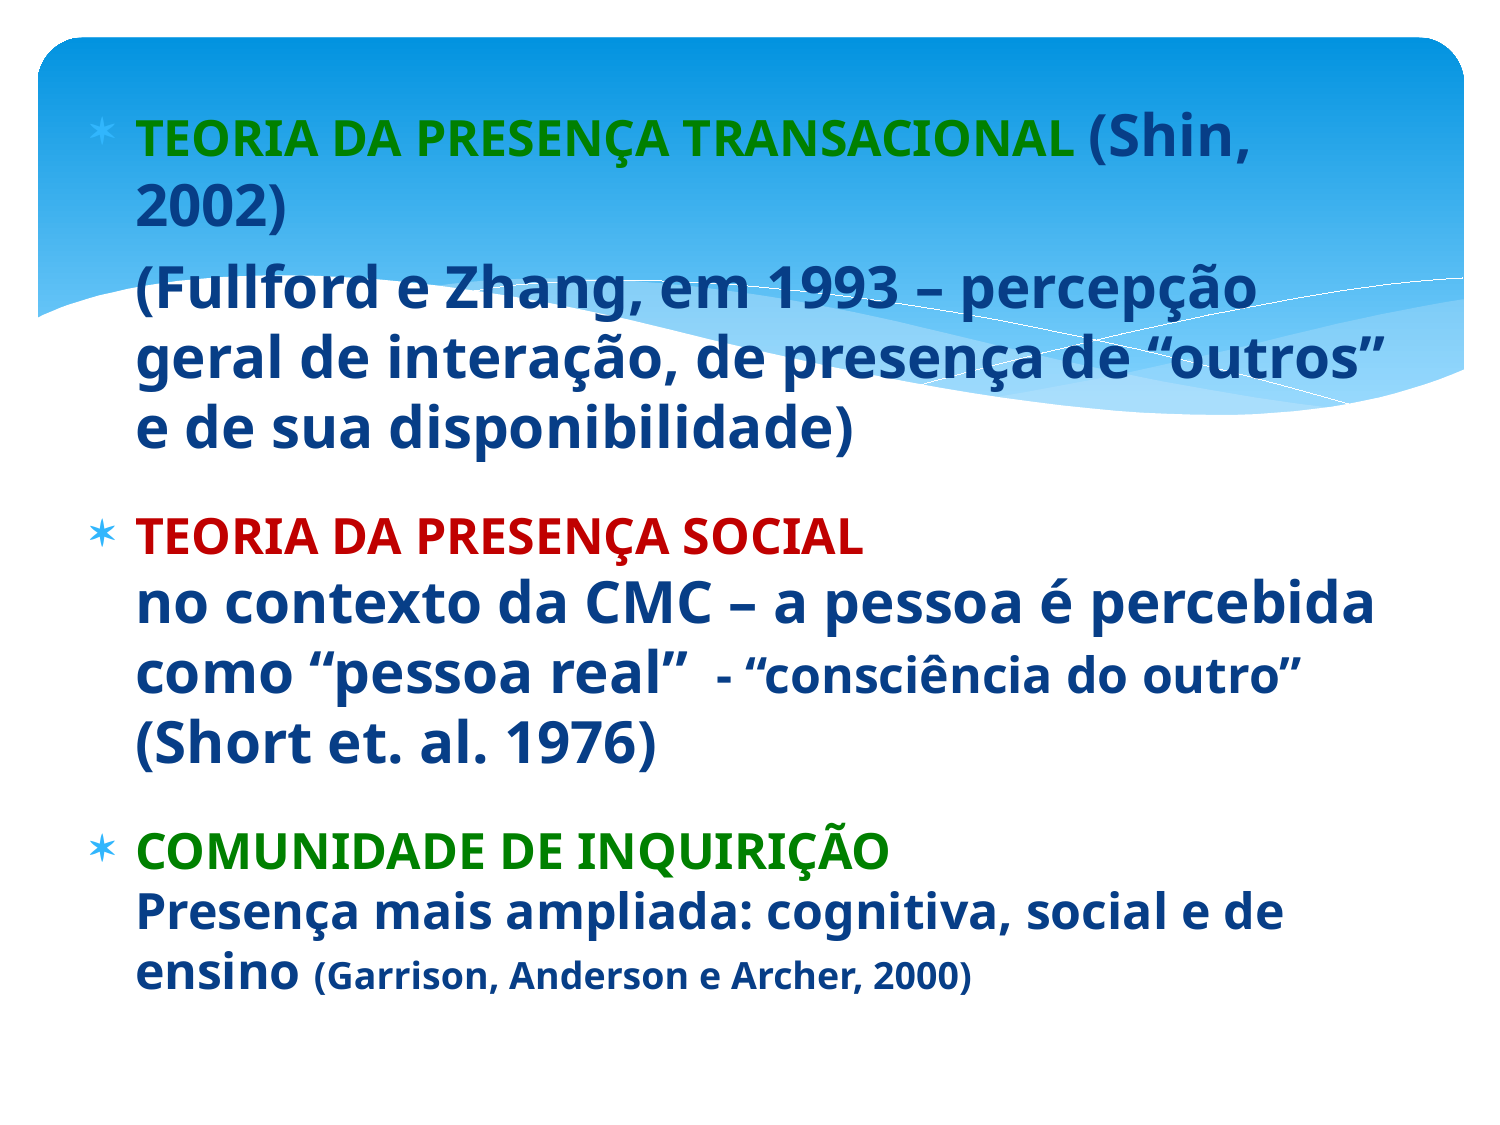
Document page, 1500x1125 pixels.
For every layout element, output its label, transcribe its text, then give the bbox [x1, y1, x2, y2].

list TEORIA DA PRESENÇA TRANSACIONAL (Shin, 2002) (Fullford e Zhang, em 1993 – percepção geral de interação, de presença de “outros” e de sua disponibilidade) TEORIA DA PRESENÇA SOCIAL no contexto da CMC – a pessoa é percebida como “pessoa real” - “consciência do outro” (Short et. al. 1976) COMUNIDADE DE INQUIRIÇÃO Presença mais ampliada: cognitiva, social e de ensino (Garrison, Anderson e Archer, 2000) [75, 19, 1425, 1079]
